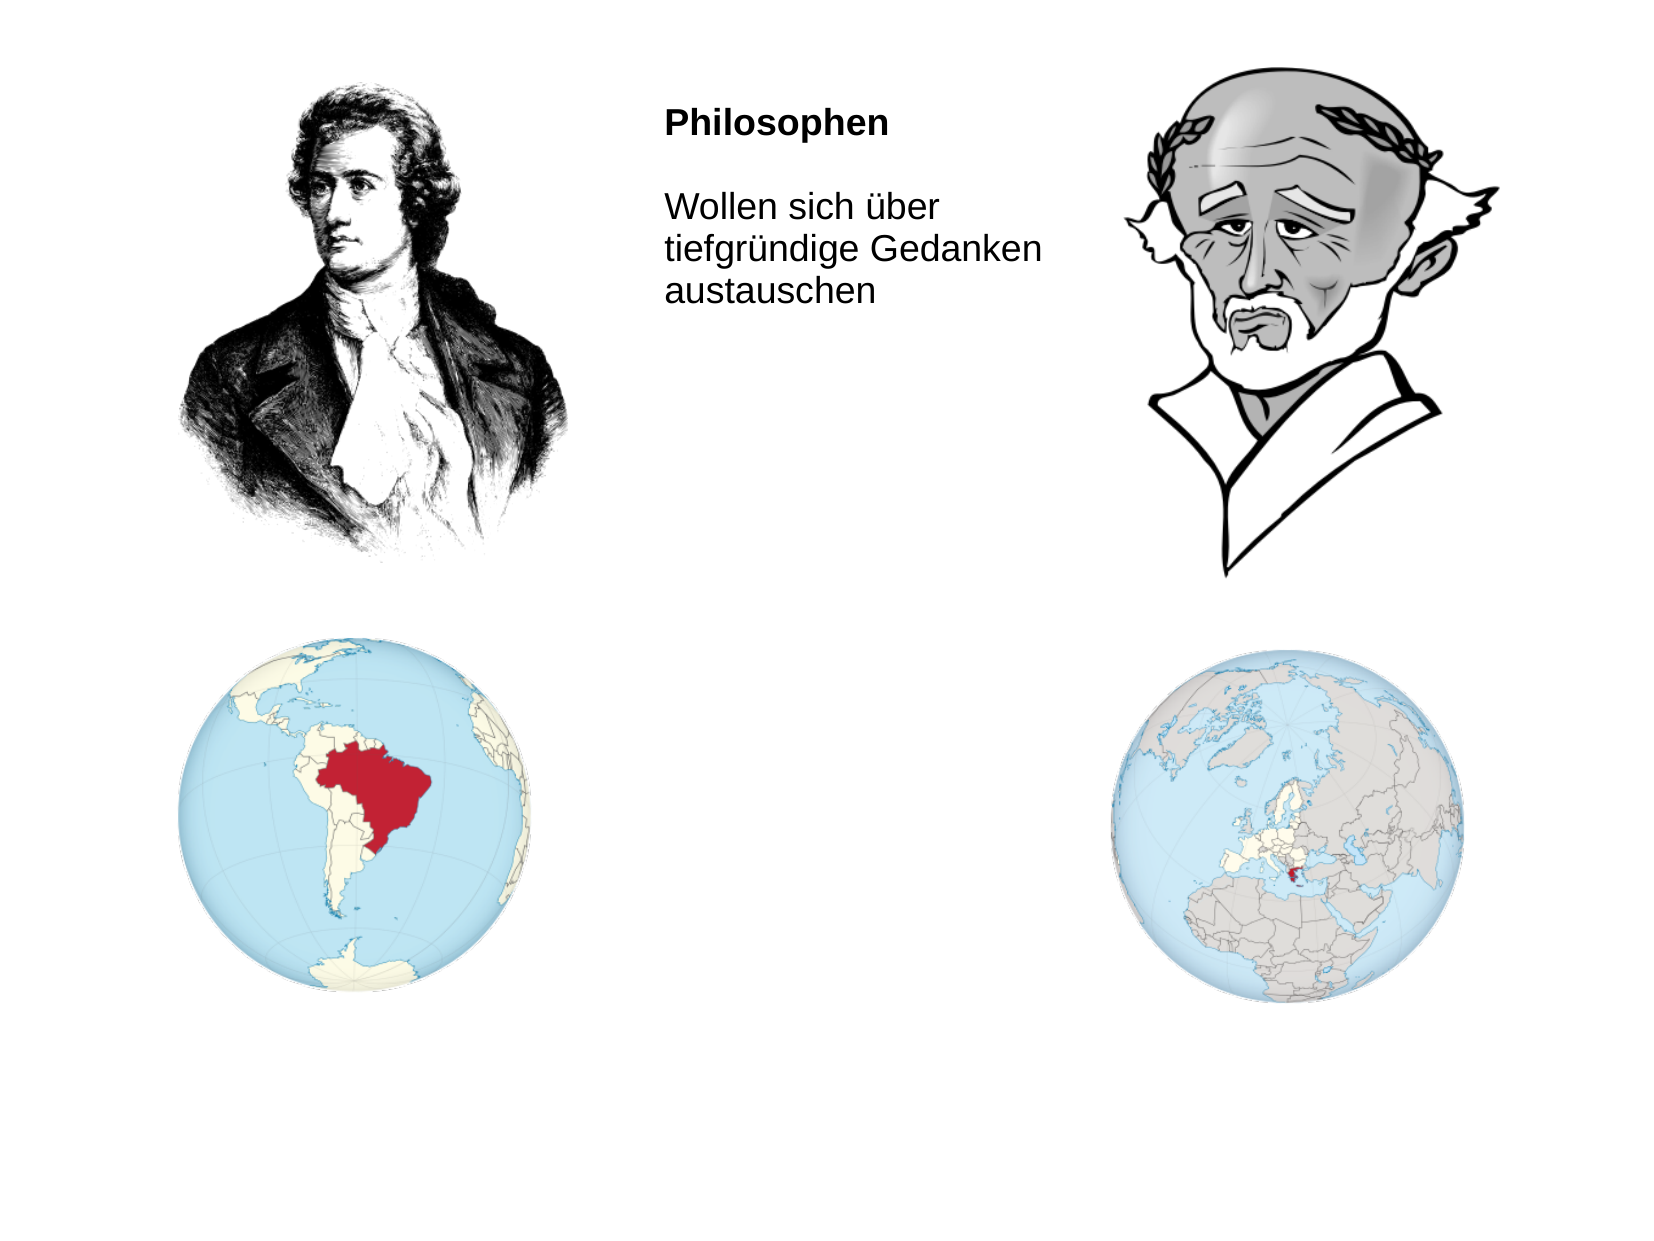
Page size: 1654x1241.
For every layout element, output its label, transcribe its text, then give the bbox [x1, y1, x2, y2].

picture [1110, 649, 1465, 1004]
picture [177, 82, 568, 563]
picture [177, 637, 532, 993]
picture [1123, 67, 1501, 579]
text_box Philosophen Wollen sich über tiefgründige Gedanken austauschen [649, 94, 1087, 362]
